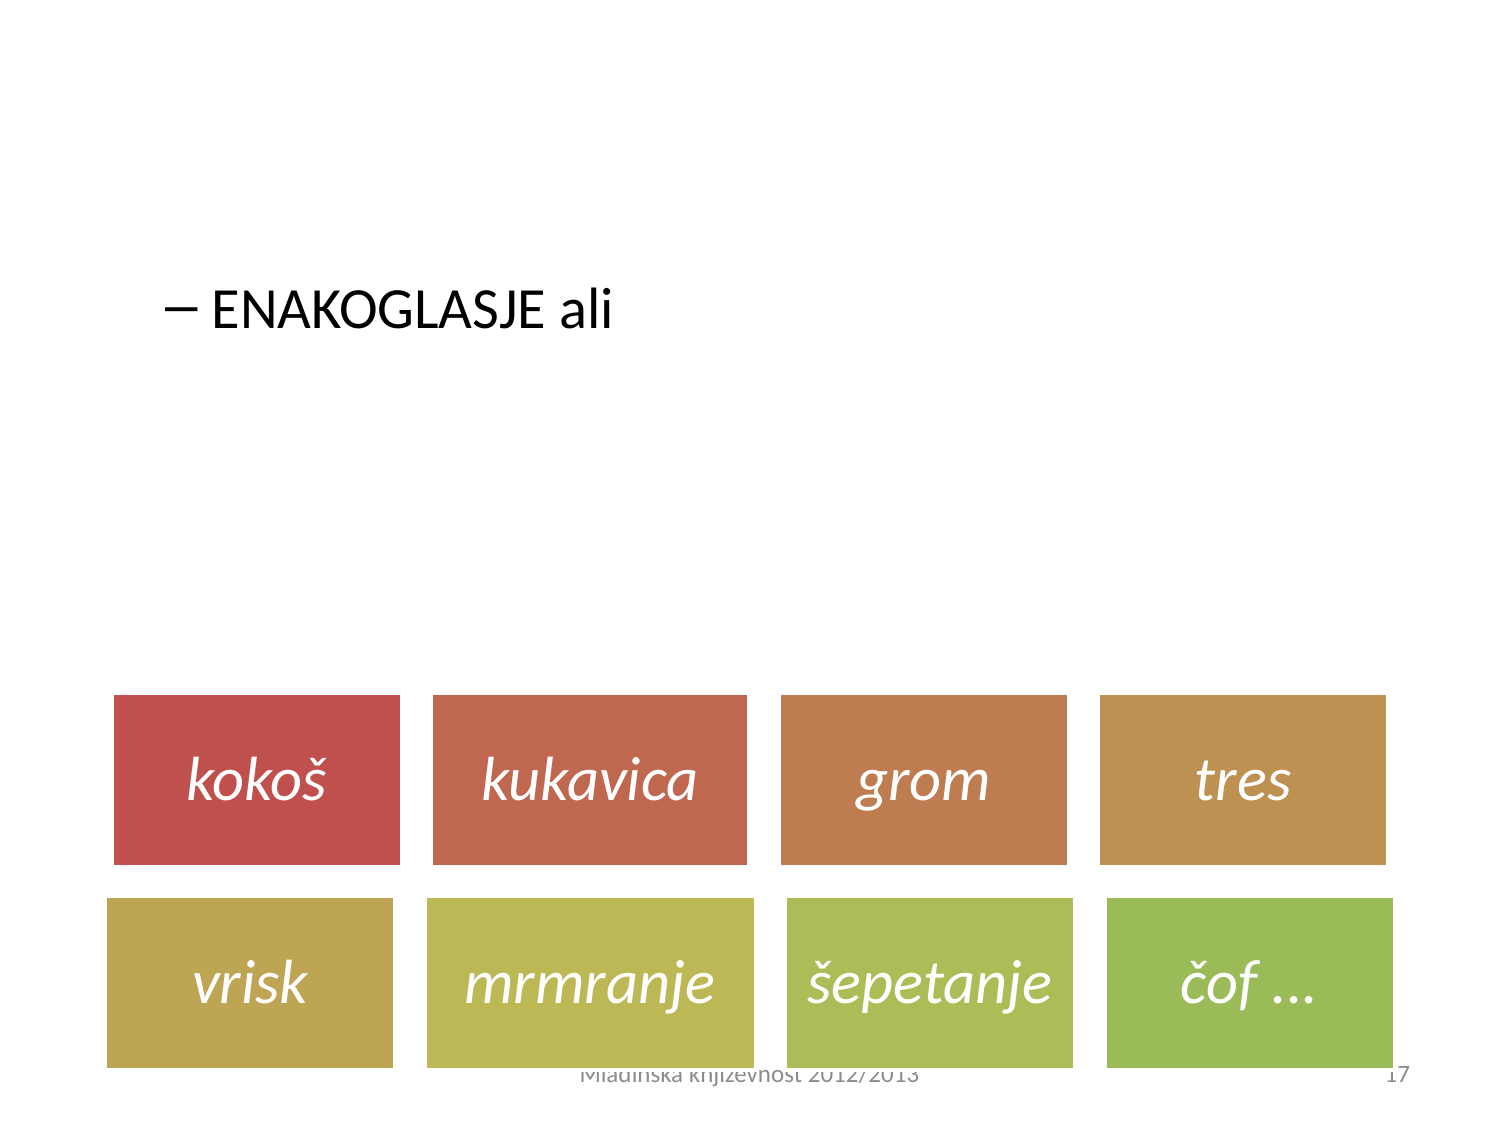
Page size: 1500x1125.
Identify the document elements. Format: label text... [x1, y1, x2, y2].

text_box čof ... [1104, 895, 1395, 1071]
text_box mrmranje [424, 895, 756, 1071]
list ENAKOGLASJE ali [75, 262, 1425, 1005]
text_box vrisk [104, 895, 396, 1071]
slide_number <number> [1074, 1042, 1425, 1103]
text_box grom [778, 692, 1069, 867]
text_box tres [1098, 692, 1389, 867]
text_box kukavica [430, 692, 750, 867]
footer Mladinska književnost 2012/2013 [512, 1042, 988, 1103]
text_box kokoš [111, 692, 402, 867]
text_box šepetanje [784, 895, 1076, 1071]
